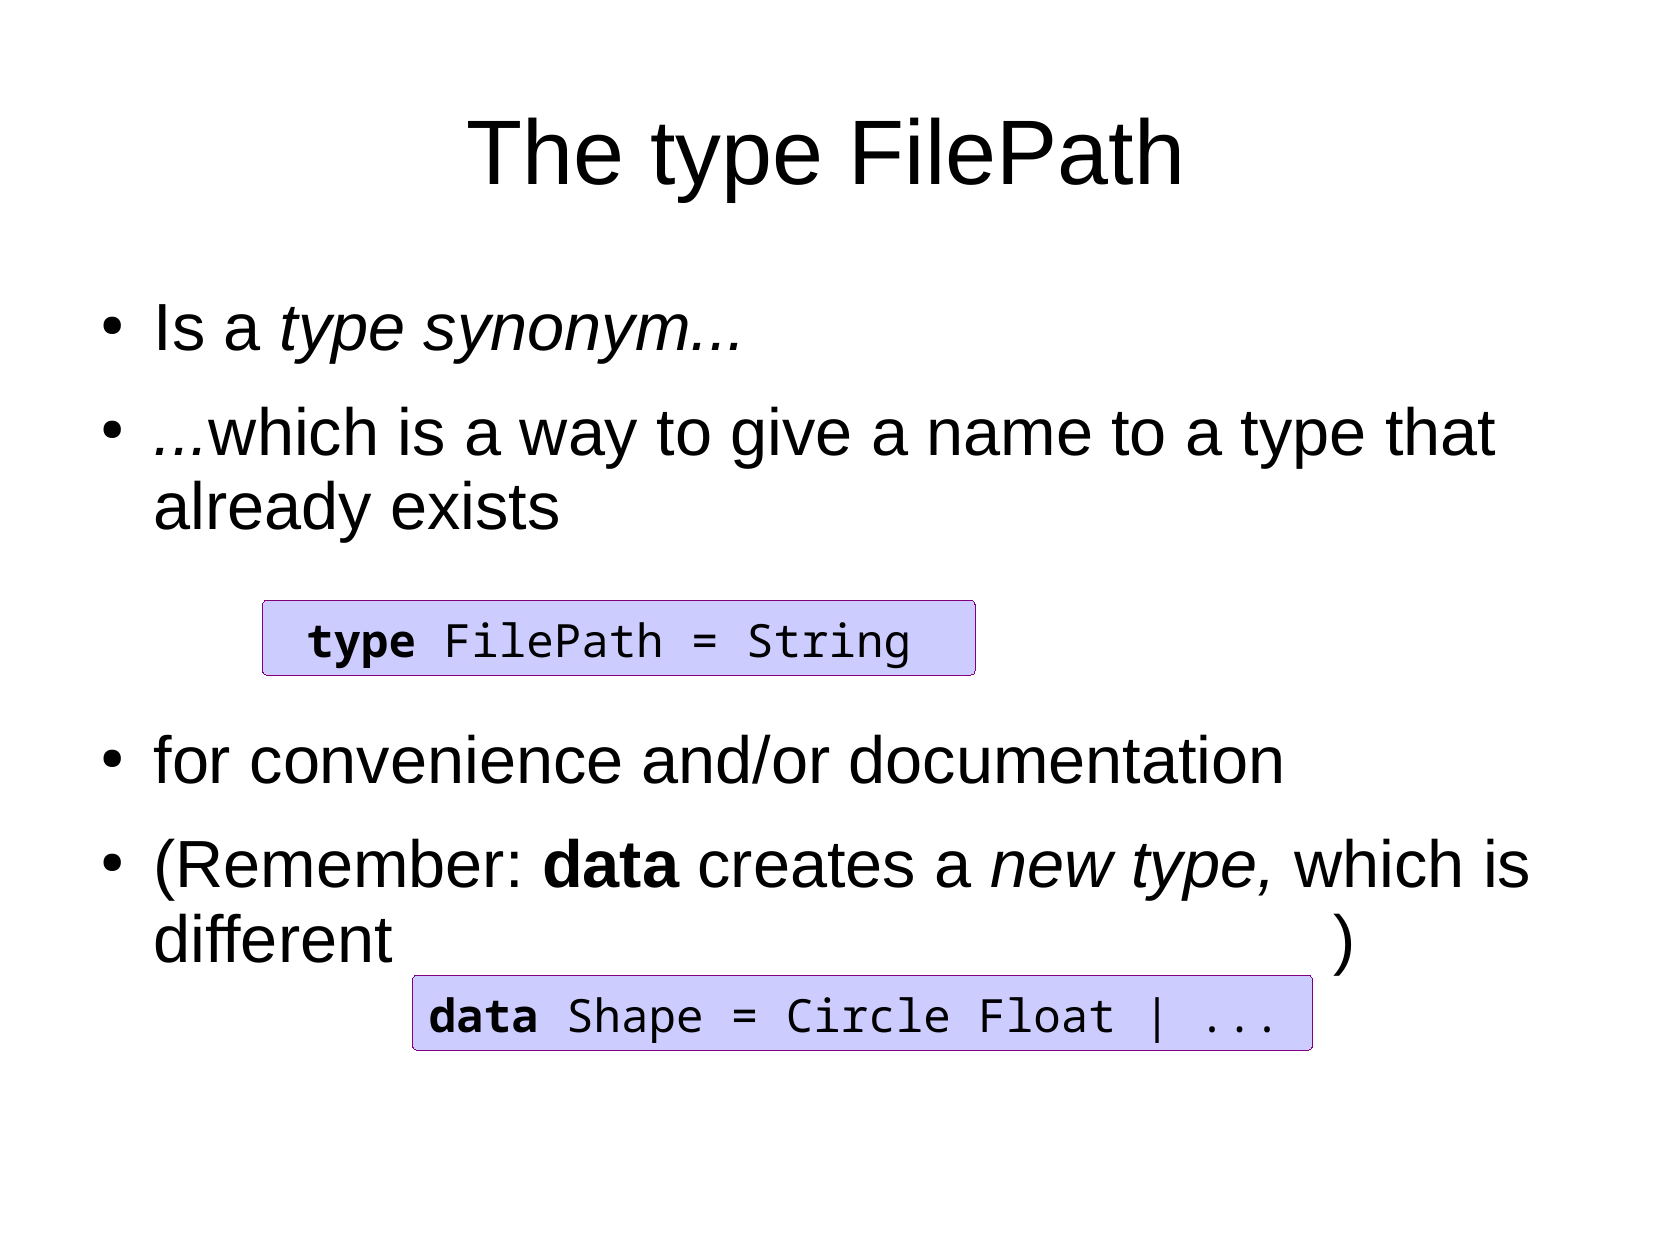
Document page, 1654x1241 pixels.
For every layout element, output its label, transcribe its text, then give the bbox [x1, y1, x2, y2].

title The type FilePath [82, 56, 1571, 250]
list Is a type synonym... ...which is a way to give a name to a type that already exists for convenience and/or documentation (Remember: data creates a new type, which is different ) [82, 290, 1571, 1109]
text_box type FilePath = String [262, 600, 976, 676]
text_box data Shape = Circle Float | ... [412, 975, 1313, 1051]
